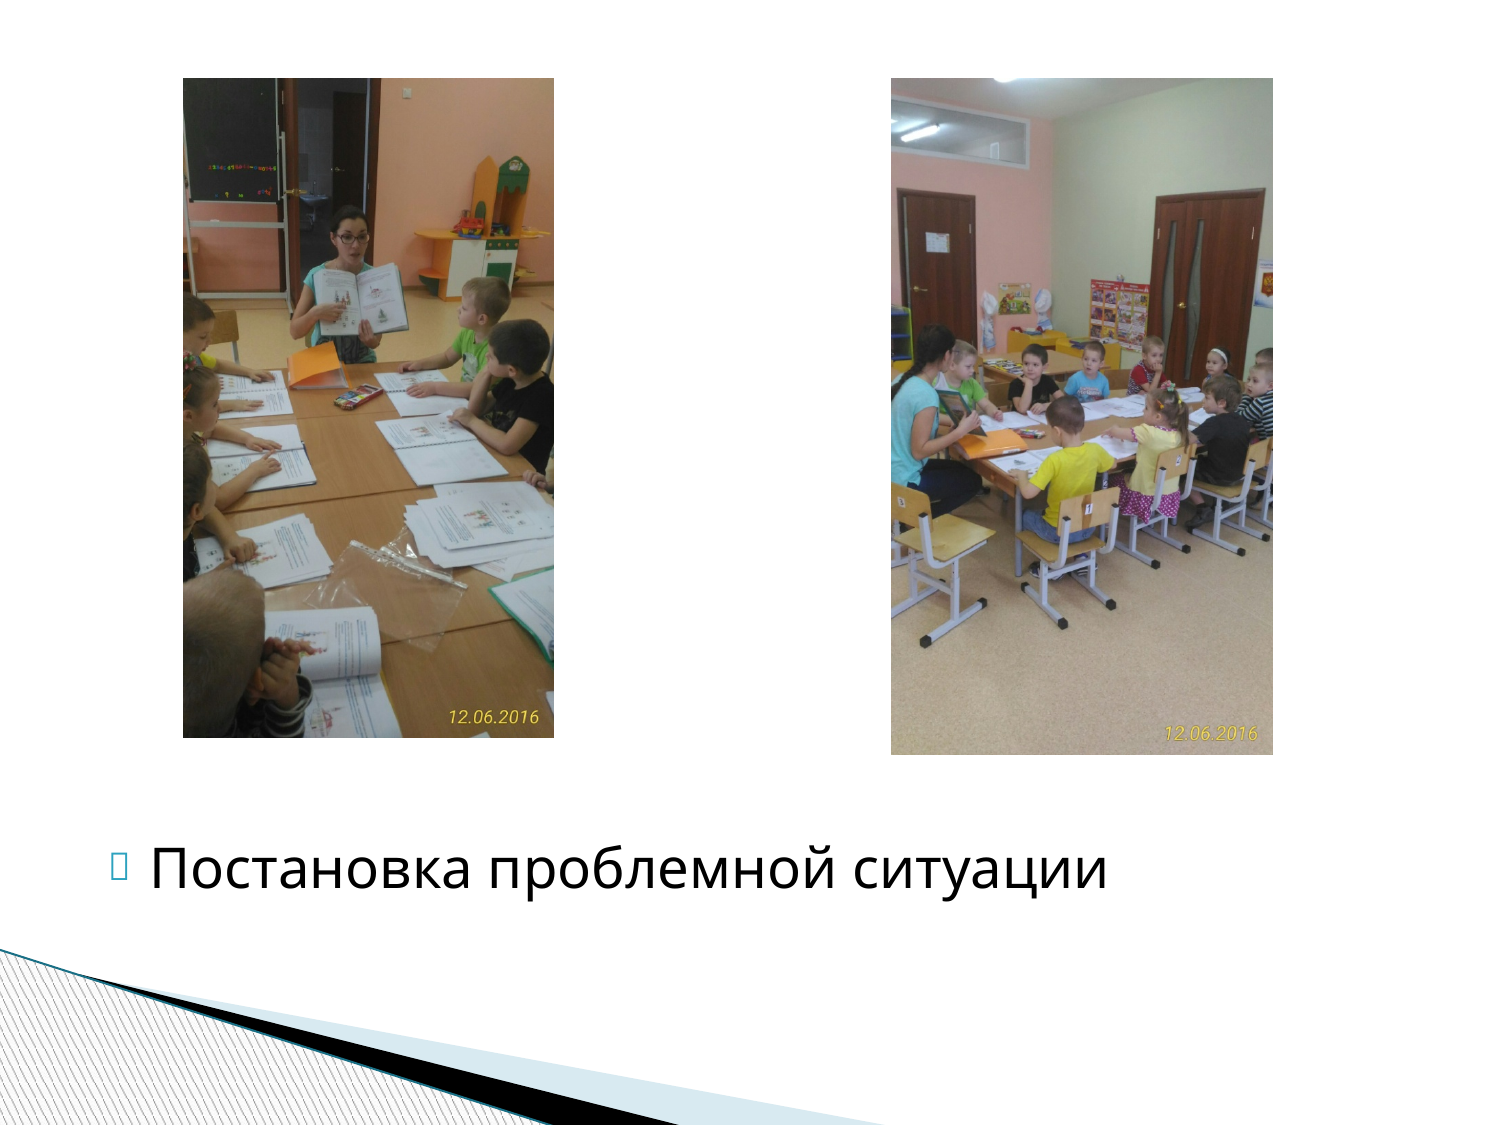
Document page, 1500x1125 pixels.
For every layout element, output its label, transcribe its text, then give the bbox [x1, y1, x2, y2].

picture [0, 952, 543, 1125]
picture [183, 78, 554, 738]
list Постановка проблемной ситуации [75, 66, 1425, 986]
picture [891, 78, 1273, 755]
